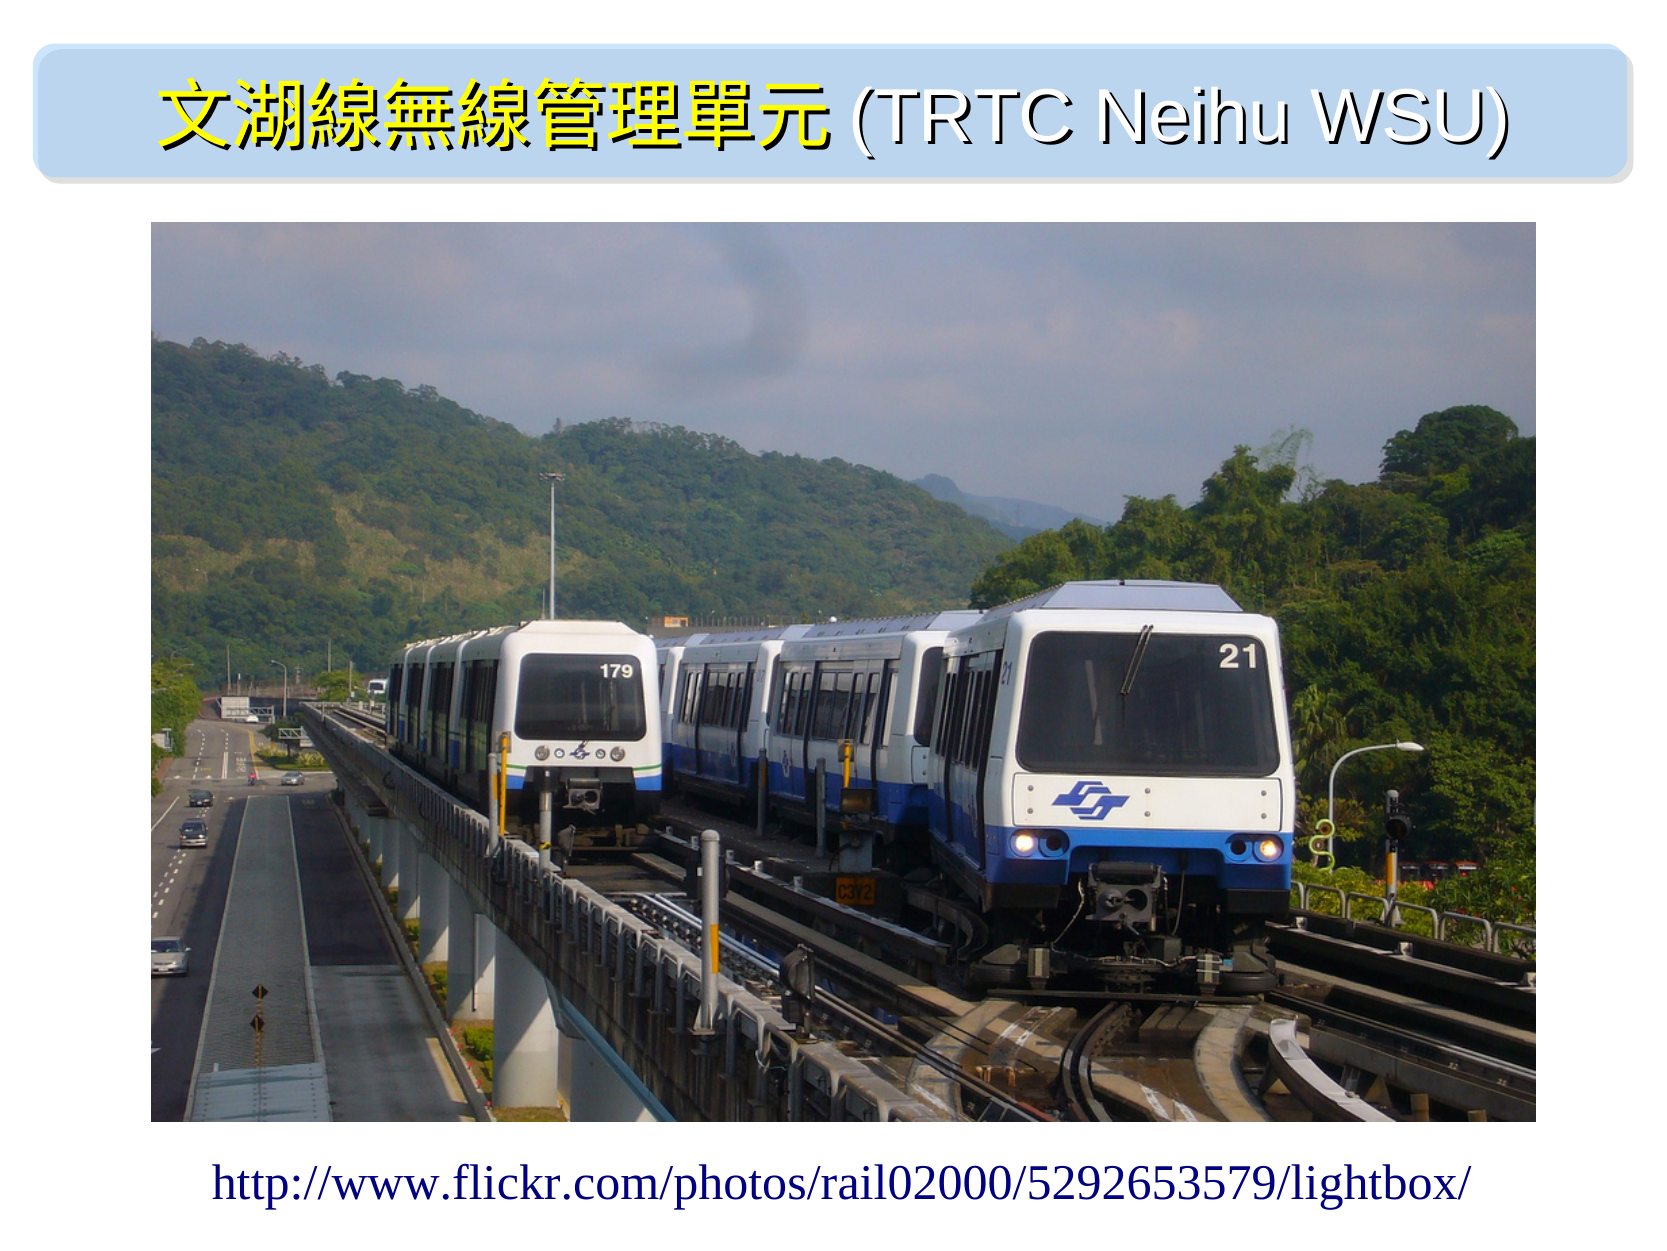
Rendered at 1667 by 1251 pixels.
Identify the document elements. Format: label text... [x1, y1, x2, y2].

title 文湖線無線管理單元(TRTC Neihu WSU) [0, 35, 1667, 187]
picture [151, 222, 1536, 1123]
text_box http://www.flickr.com/photos/rail02000/5292653579/lightbox/ [197, 1142, 1488, 1217]
